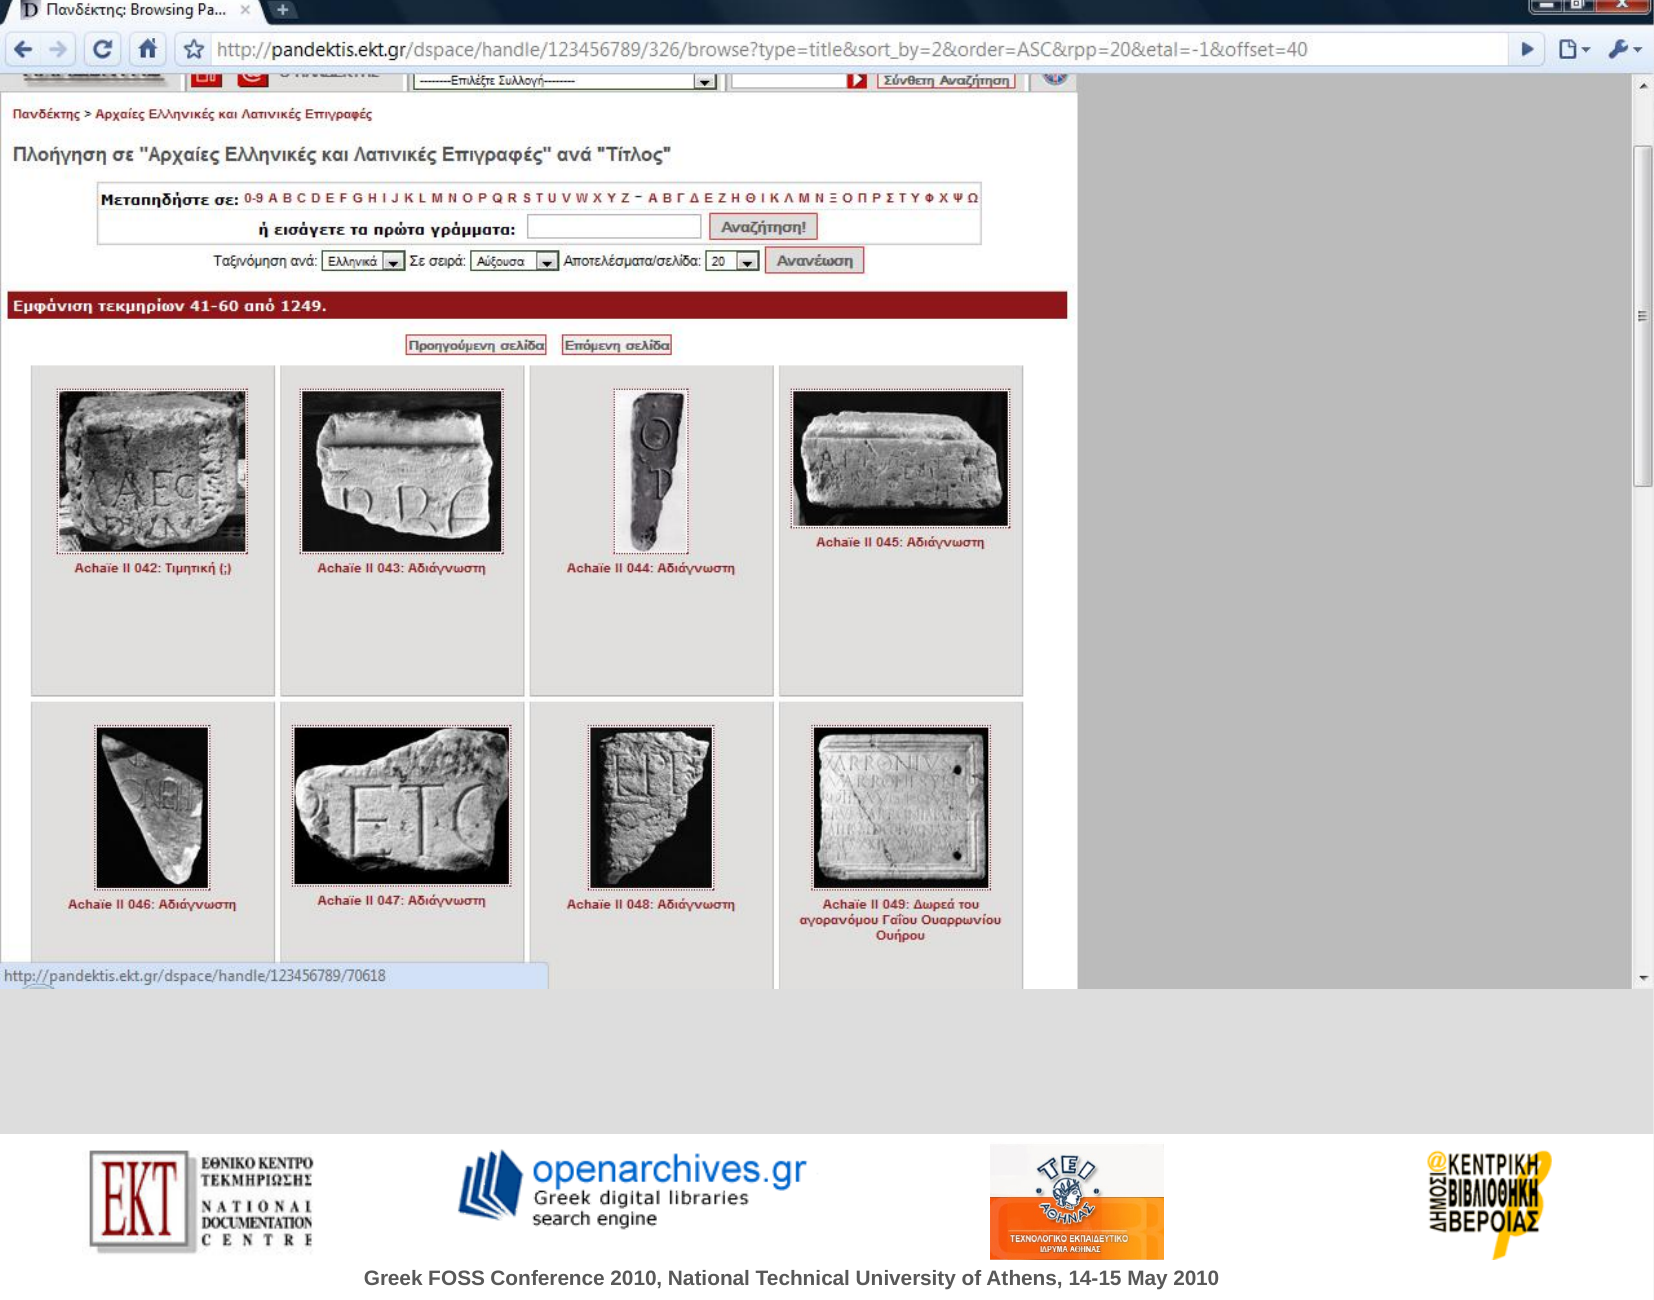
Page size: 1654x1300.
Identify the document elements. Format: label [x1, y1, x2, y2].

picture [1424, 1136, 1648, 1260]
picture [0, 0, 1654, 989]
picture [82, 1138, 323, 1260]
picture [451, 1142, 851, 1231]
picture [990, 1142, 1164, 1260]
